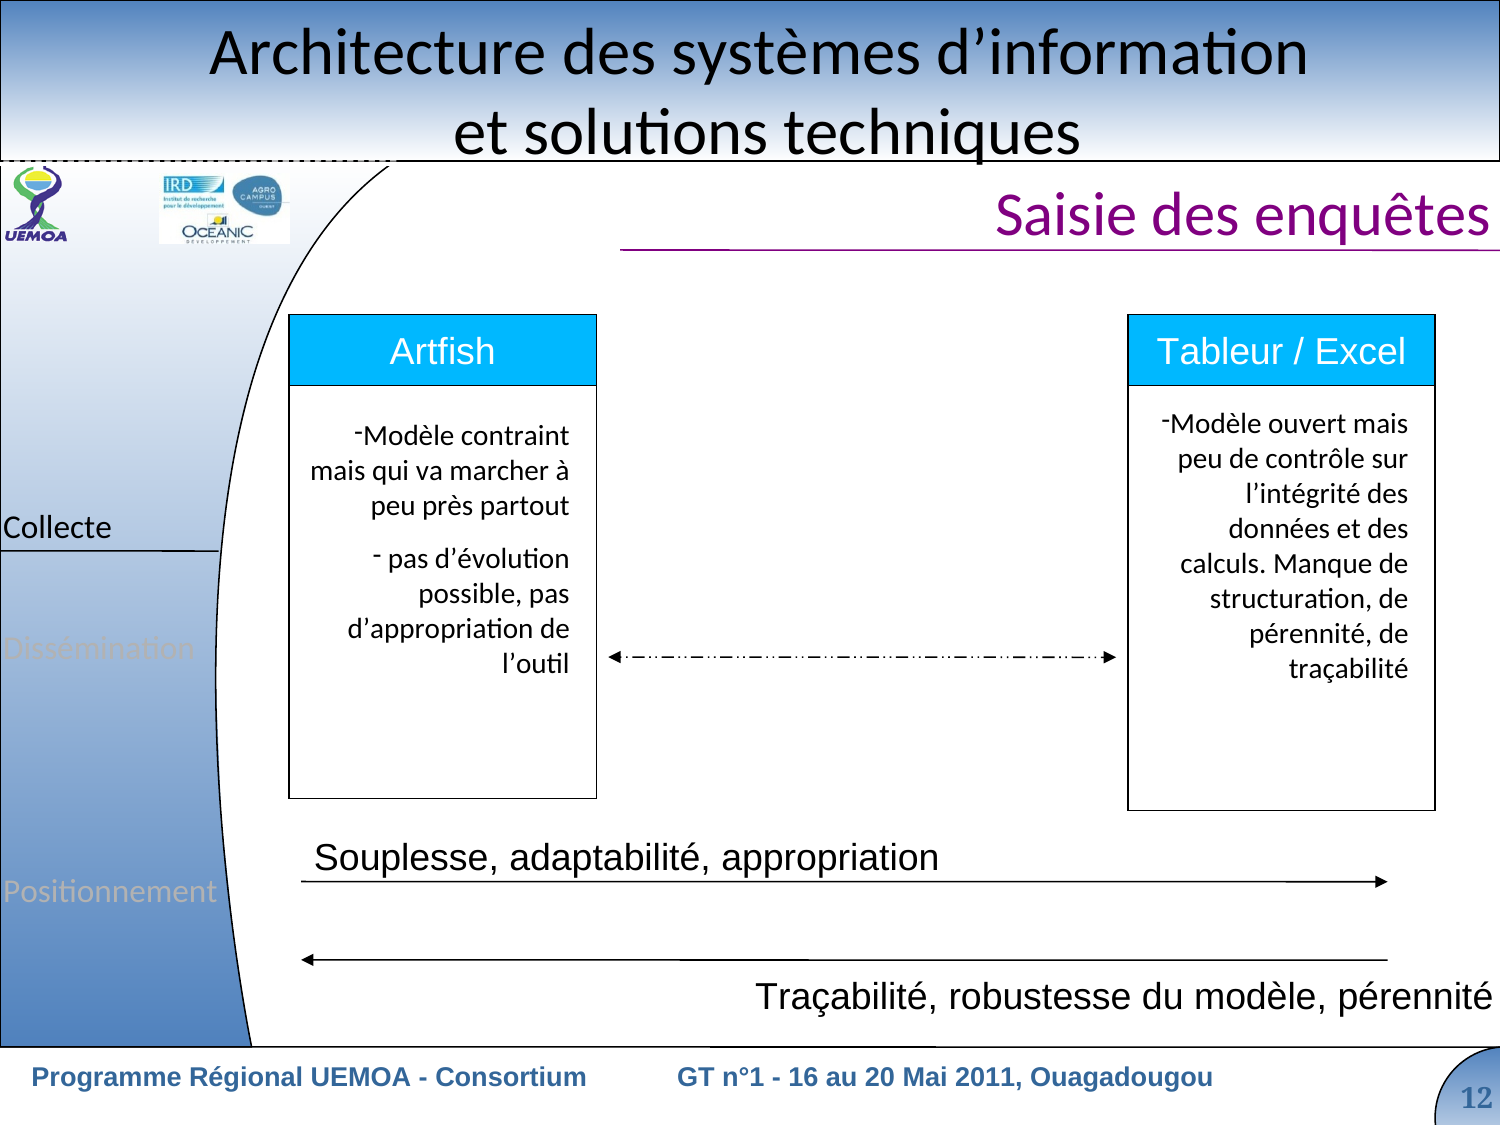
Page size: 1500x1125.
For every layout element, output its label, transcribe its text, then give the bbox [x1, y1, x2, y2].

text_box Modèle ouvert mais peu de contrôle sur l’intégrité des données et des calculs. Manque de structuration, de pérennité, de traçabilité [1128, 397, 1424, 693]
text_box Collecte Dissémination Positionnement [0, 497, 314, 1039]
text_box Architecture des systèmes d’information et solutions techniques [53, 0, 1483, 161]
picture [0, 166, 73, 244]
text_box Souplesse, adaptabilité, appropriation [314, 825, 955, 886]
text_box Modèle contraint mais qui va marcher à peu près partout pas d’évolution possible, pas d’appropriation de l’outil [289, 408, 585, 741]
text_box Tableur / Excel [1128, 314, 1436, 386]
text_box Traçabilité, robustesse du modèle, pérennité [740, 964, 1500, 1025]
picture [159, 173, 265, 244]
text_box Saisie des enquêtes [265, 165, 1500, 256]
text_box Artfish [289, 314, 597, 386]
